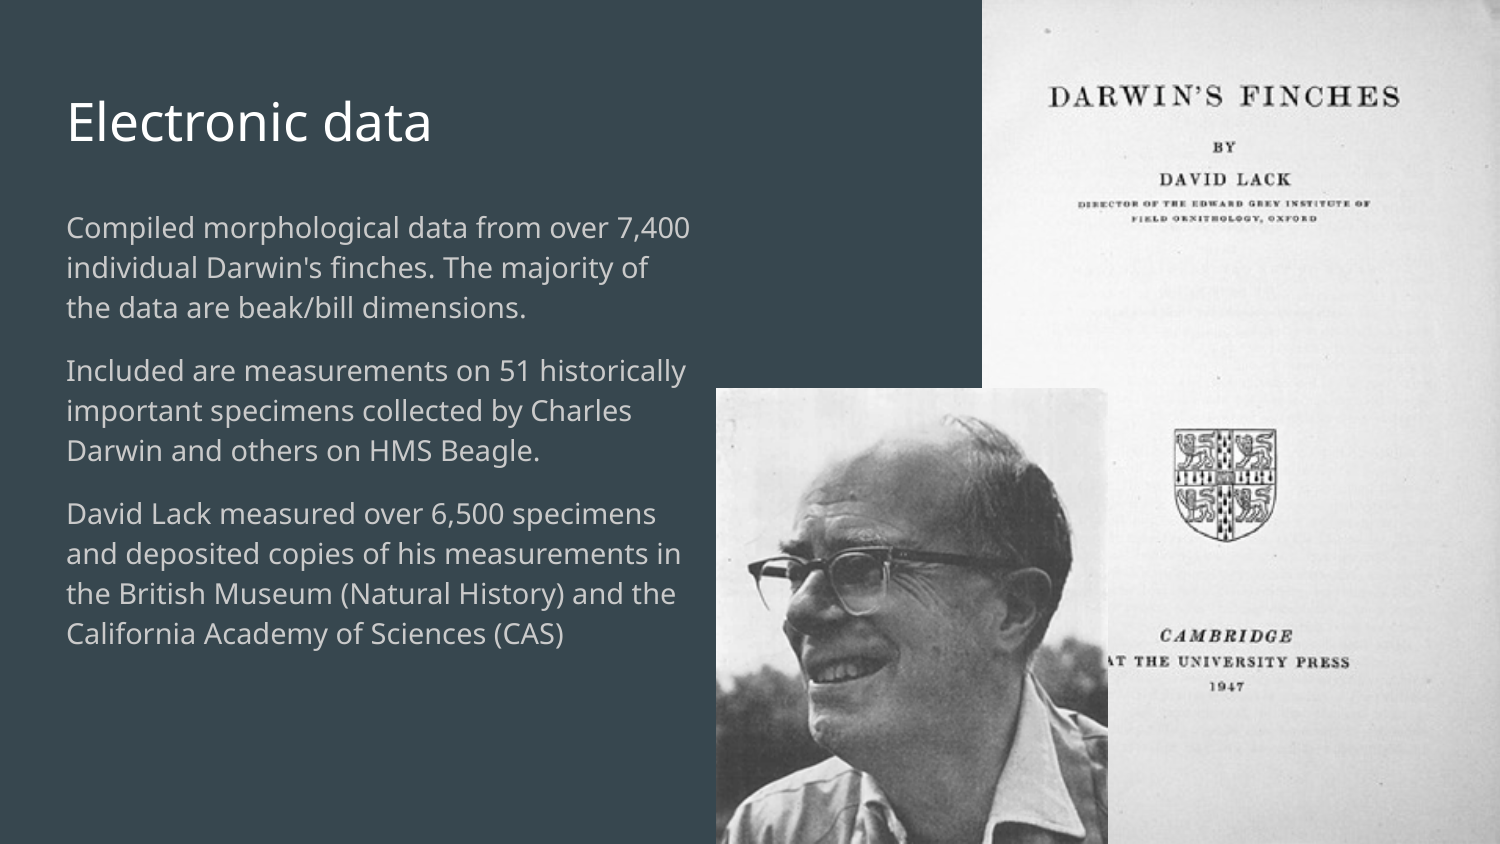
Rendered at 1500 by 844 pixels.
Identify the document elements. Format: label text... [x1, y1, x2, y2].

list Compiled morphological data from over 7,400 individual Darwin's finches. The majority of the data are beak/bill dimensions. Included are measurements on 51 historically important specimens collected by Charles Darwin and others on HMS Beagle. David Lack measured over 6,500 specimens and deposited copies of his measurements in the British Museum (Natural History) and the California Academy of Sciences (CAS) [51, 189, 708, 750]
title Electronic data [51, 72, 982, 167]
picture [716, 0, 1500, 844]
